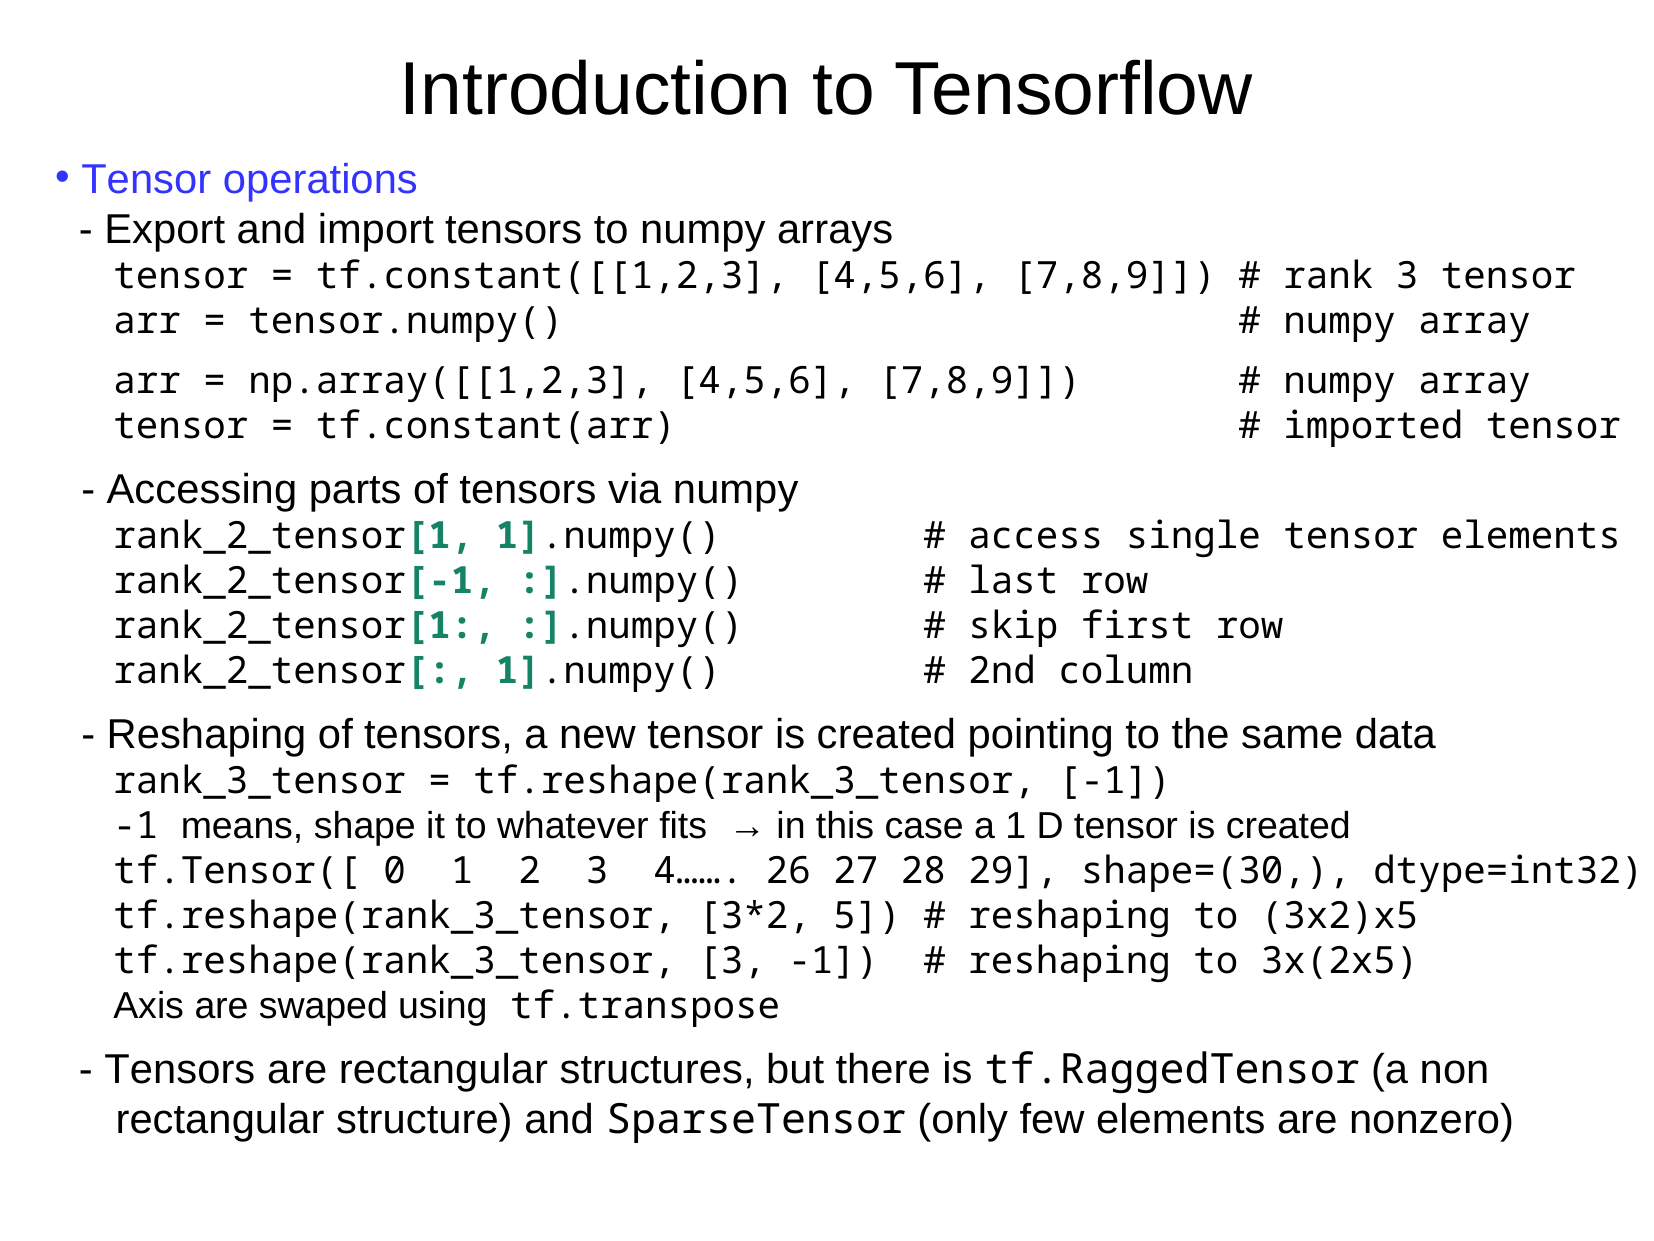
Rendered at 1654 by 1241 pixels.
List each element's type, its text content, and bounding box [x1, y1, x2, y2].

text_box Tensor operations - Export and import tensors to numpy arrays tensor = tf.constant([[1,2,3], [4,5,6], [7,8,9]]) # rank 3 tensor arr = tensor.numpy() # numpy array arr = np.array([[1,2,3], [4,5,6], [7,8,9]]) # numpy array tensor = tf.constant(arr) # imported tensor - Accessing parts of tensors via numpy rank_2_tensor[1, 1].numpy() # access single tensor elements rank_2_tensor[-1, :].numpy() # last row rank_2_tensor[1:, :].numpy() # skip first row rank_2_tensor[:, 1].numpy() # 2nd column - Reshaping of tensors, a new tensor is created pointing to the same data rank_3_tensor = tf.reshape(rank_3_tensor, [-1]) -1 means, shape it to whatever fits → in this case a 1 D tensor is created tf.Tensor([ 0 1 2 3 4……. 26 27 28 29], shape=(30,), dtype=int32) tf.reshape(rank_3_tensor, [3*2, 5]) # reshaping to (3x2)x5 tf.reshape(rank_3_tensor, [3, -1]) # reshaping to 3x(2x5) Axis are swaped using tf.transpose - Tensors are rectangular structures, but there is tf.RaggedTensor (a non rectangular structure) and SparseTensor (only few elements are nonzero) [40, 94, 1654, 1241]
title Introduction to Tensorflow [151, 0, 1502, 94]
